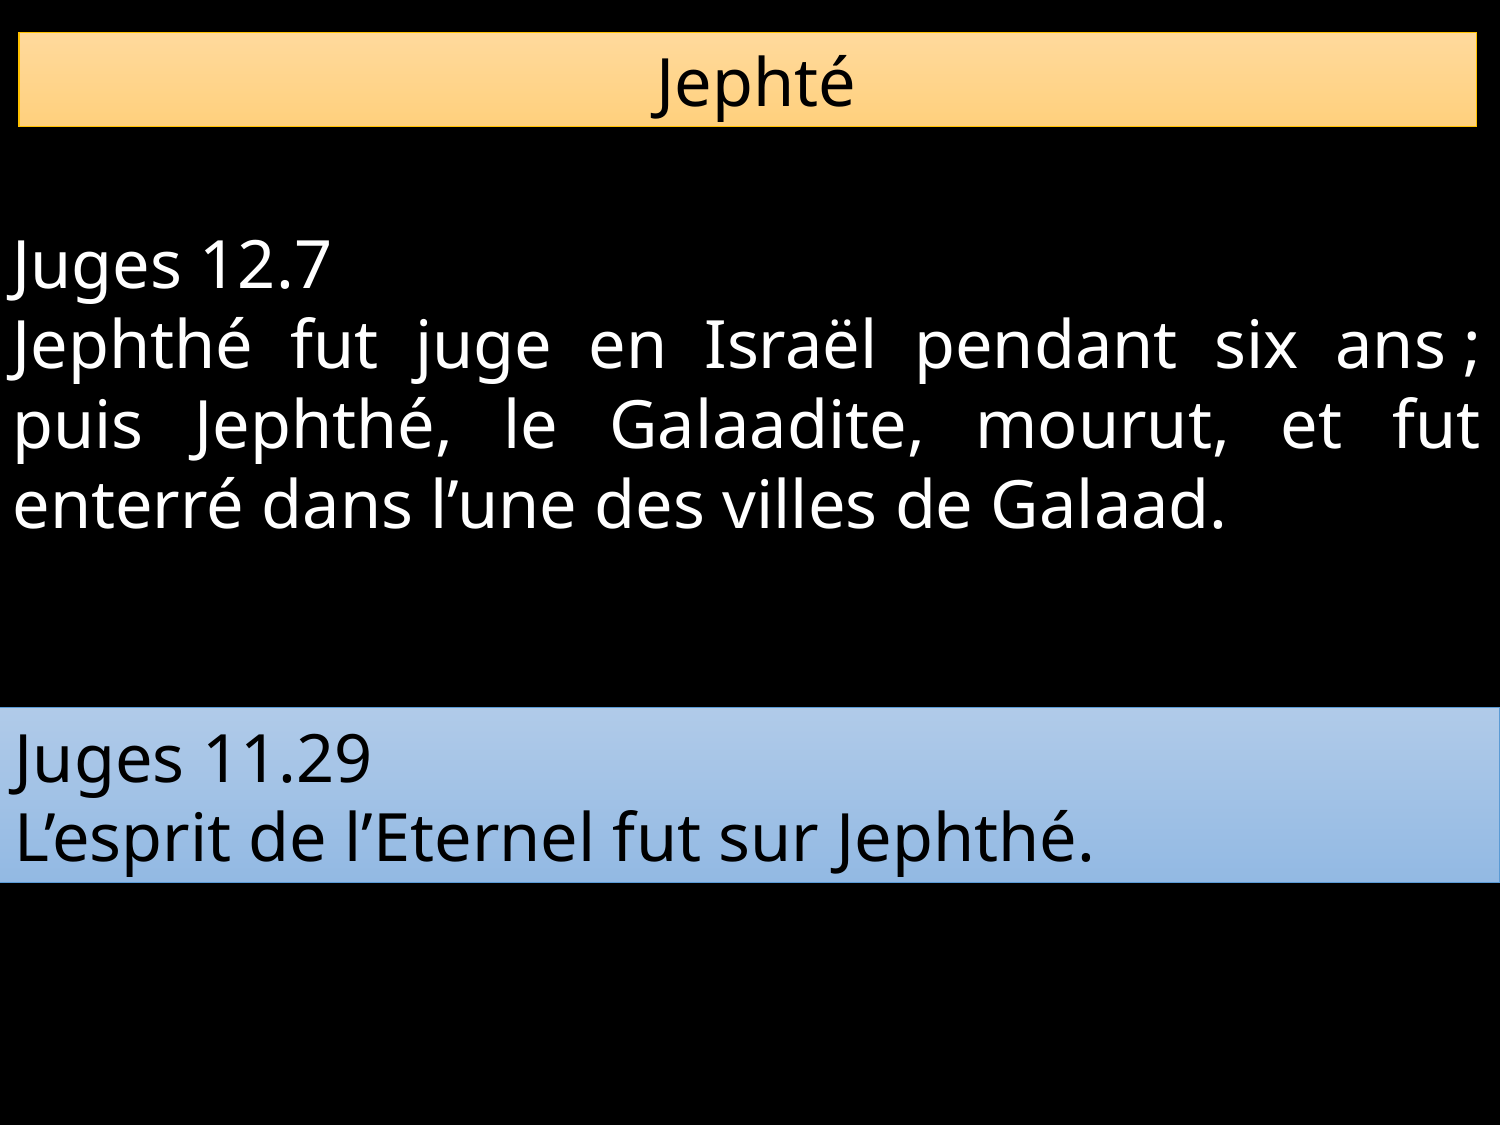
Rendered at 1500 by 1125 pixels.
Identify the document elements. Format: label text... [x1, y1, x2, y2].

text_box Jephté [19, 32, 1477, 127]
text_box Juges 11.29 L’esprit de l’Eternel fut sur Jephthé. [0, 707, 1500, 883]
text_box Juges 12.7 Jephthé fut juge en Israël pendant six ans ; puis Jephthé, le Galaadite, mourut, et fut enterré dans l’une des villes de Galaad. [0, 214, 1498, 550]
